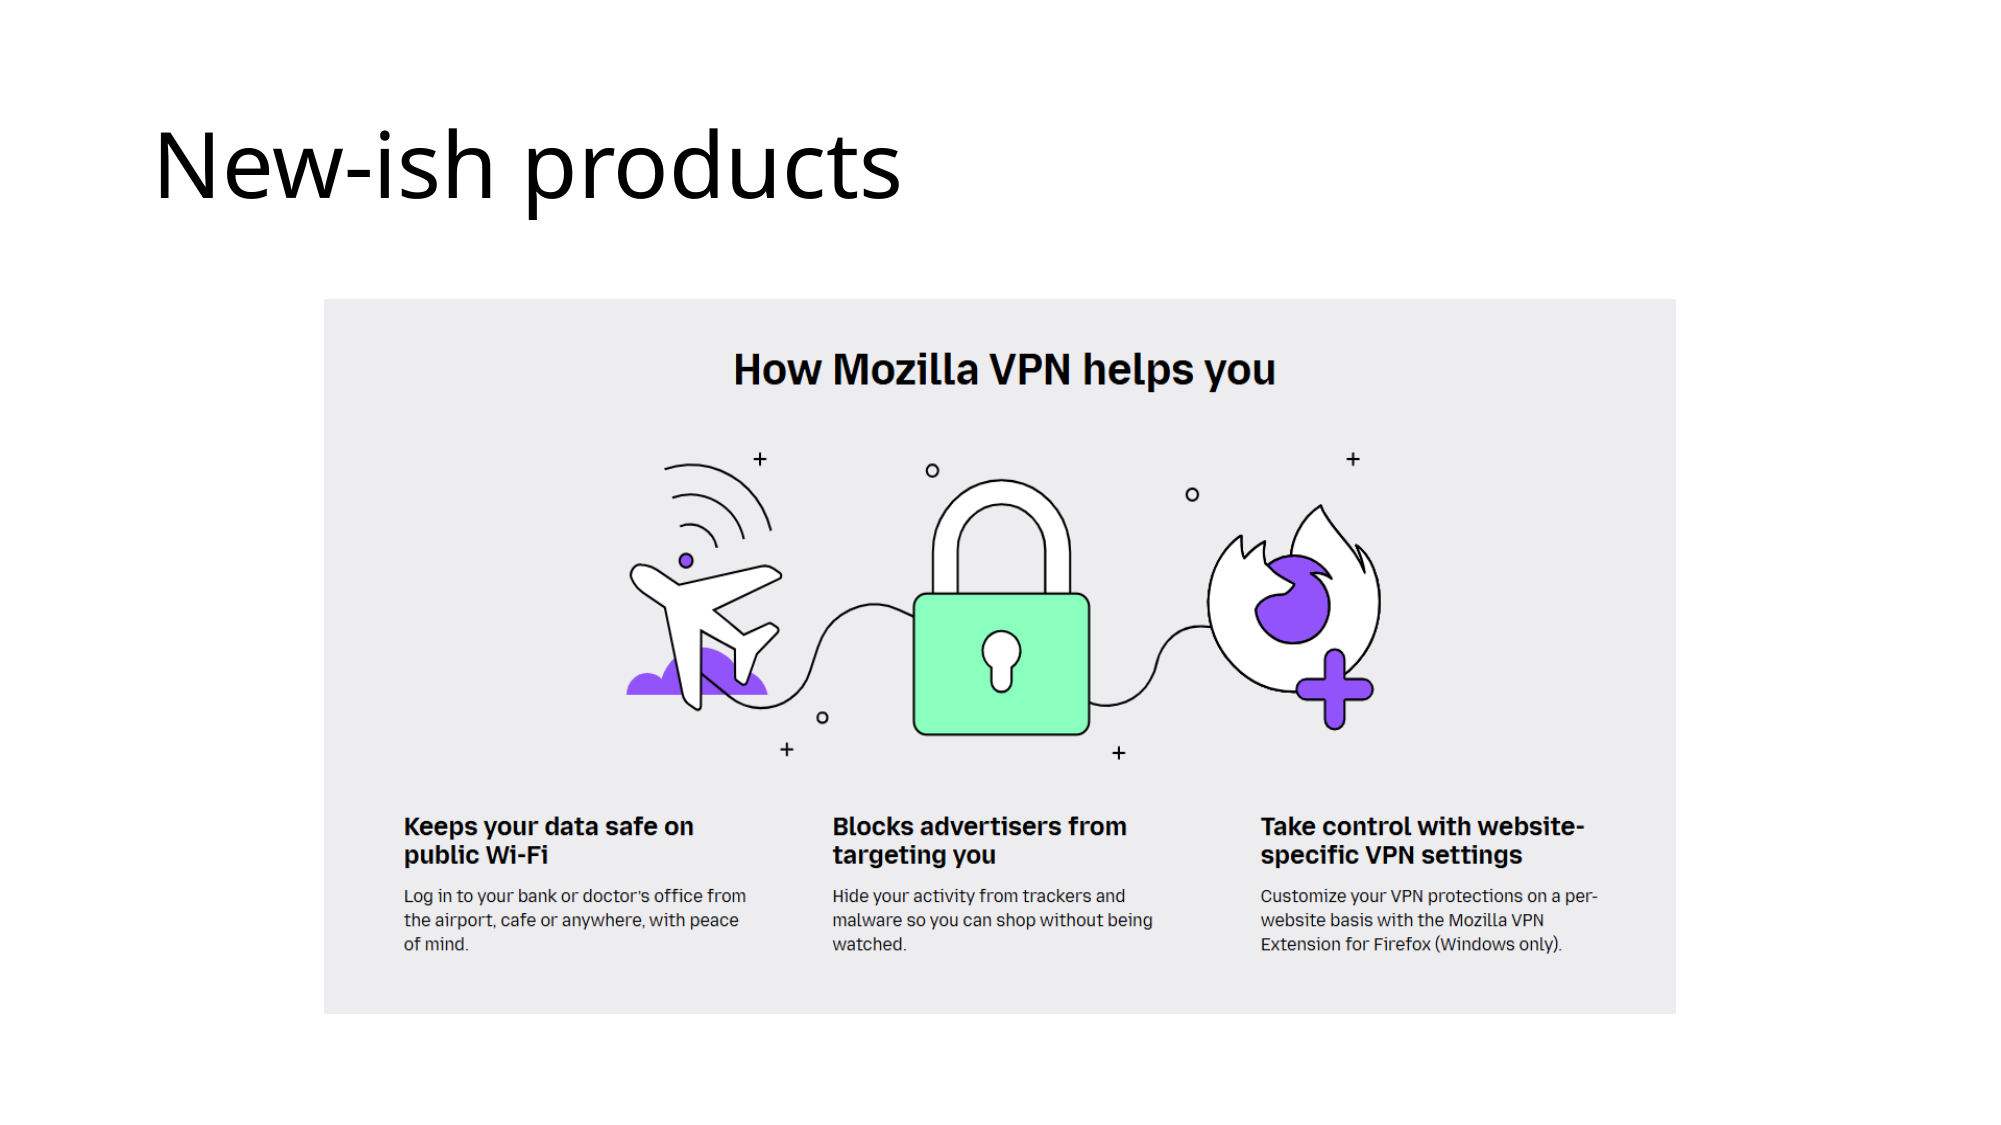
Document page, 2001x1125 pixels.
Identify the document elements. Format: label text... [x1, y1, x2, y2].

title New-ish products [137, 59, 1863, 278]
picture [324, 299, 1676, 1014]
